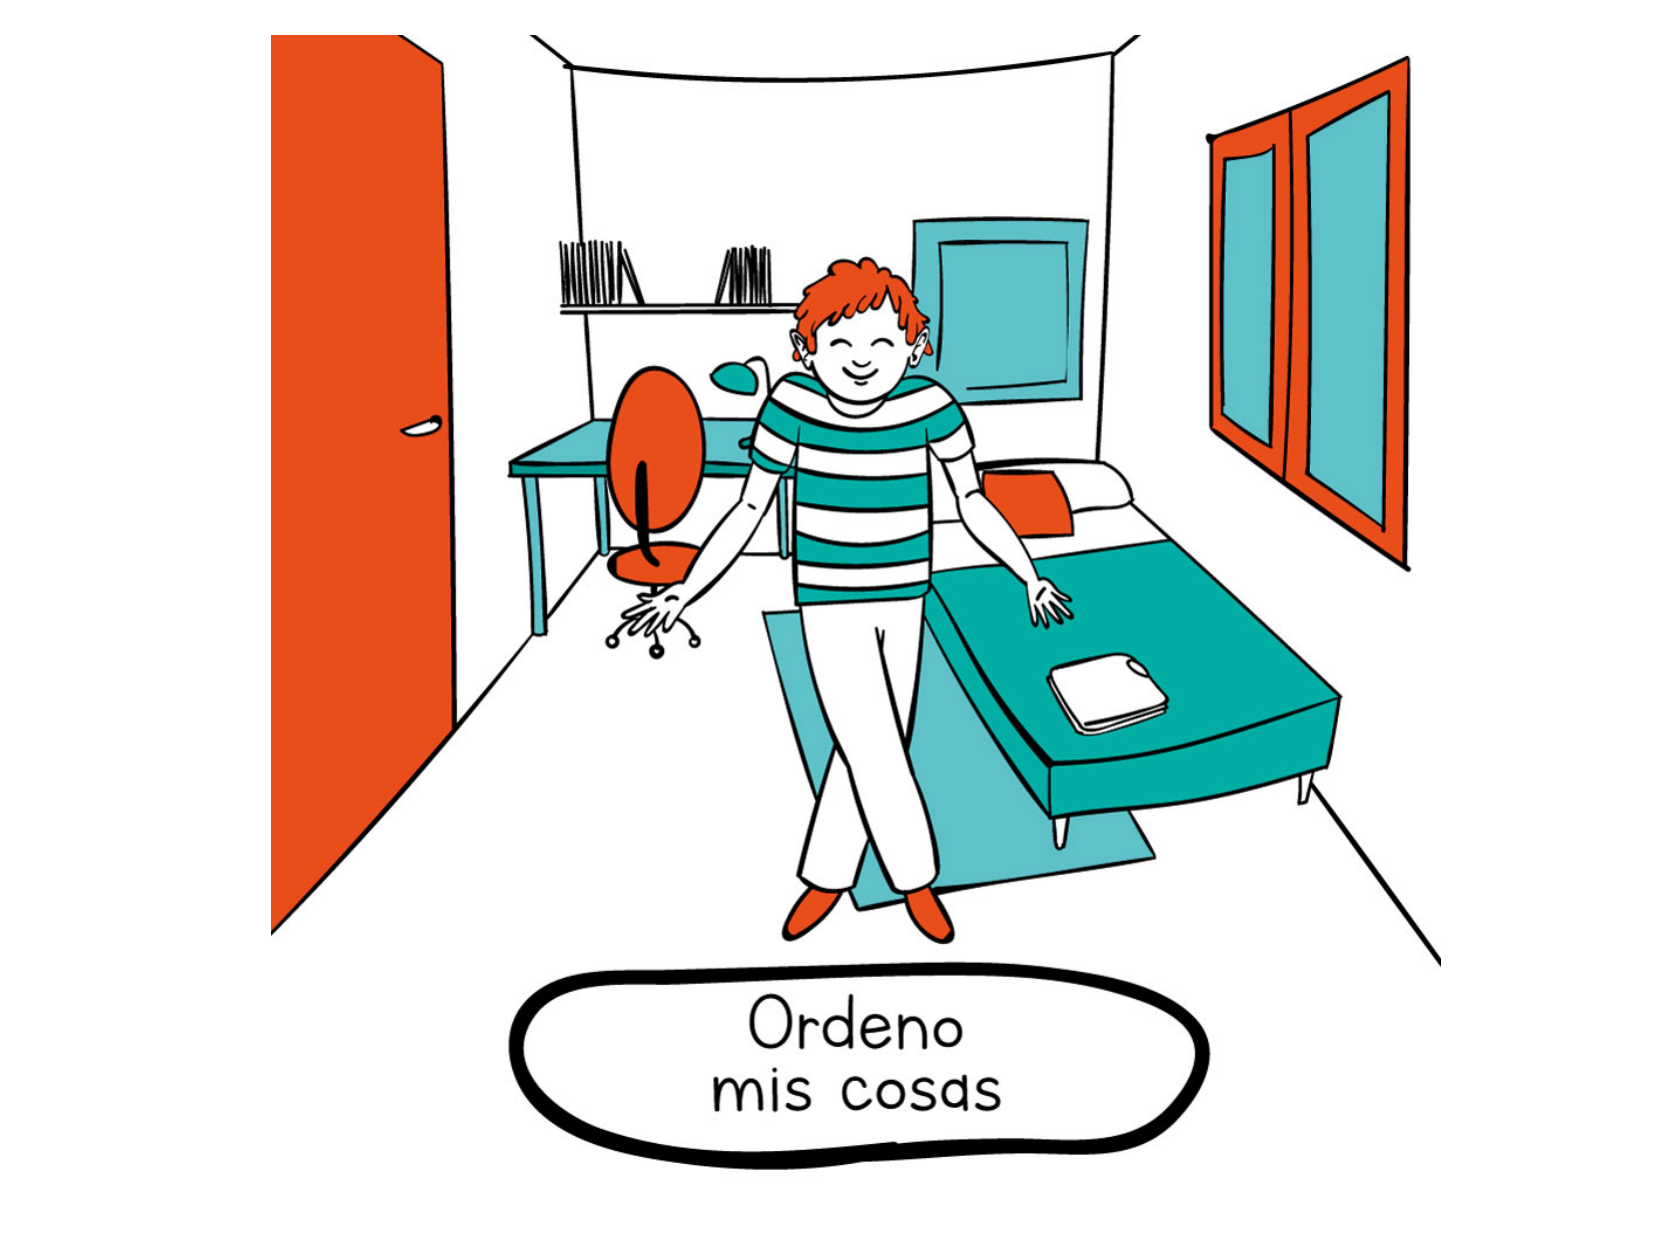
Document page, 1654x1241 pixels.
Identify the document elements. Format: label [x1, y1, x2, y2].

picture [271, 35, 1441, 1205]
